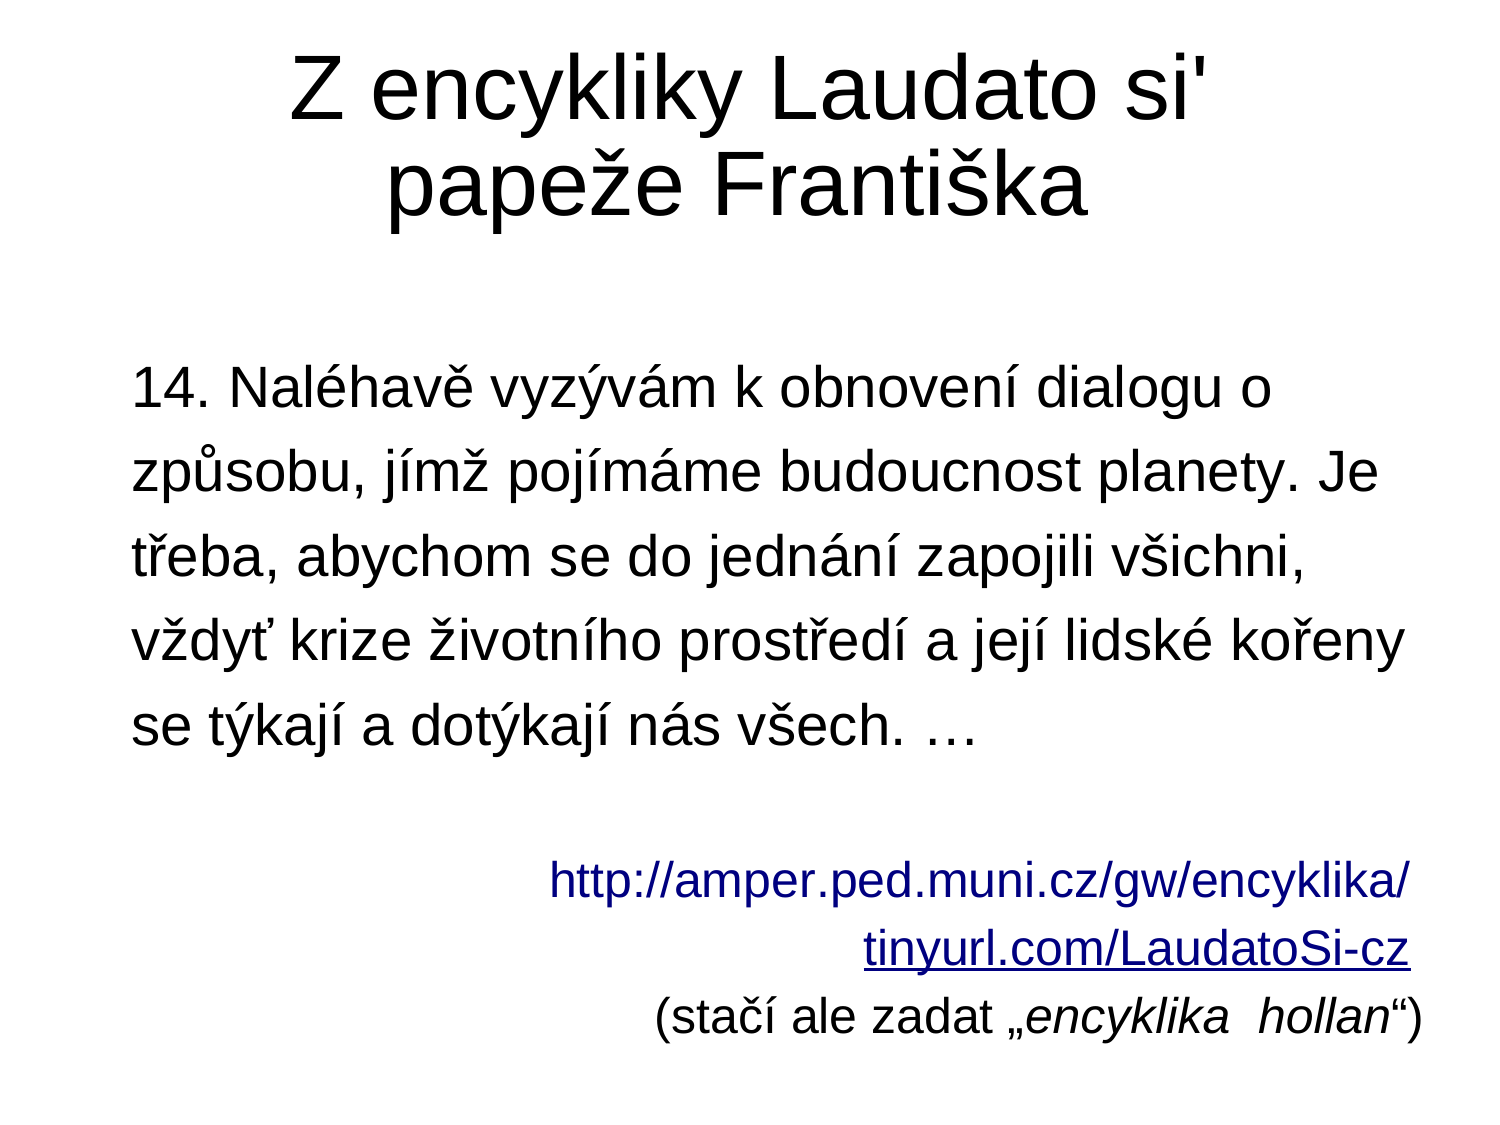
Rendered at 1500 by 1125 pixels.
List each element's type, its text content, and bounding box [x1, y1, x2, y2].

list 14. Naléhavě vyzývám k obnovení dialogu o způsobu, jímž pojímáme budoucnost planety. Je třeba, abychom se do jednání zapojili všichni, vždyť krize životního prostředí a její lidské kořeny se týkají a dotýkají nás všech. … http://amper.ped.muni.cz/gw/encyklika/ tinyurl.com/LaudatoSi-cz (stačí ale zadat „encyklika hollan“) [75, 262, 1425, 1043]
title Z encykliky Laudato si' papeže Františka [75, 21, 1425, 257]
